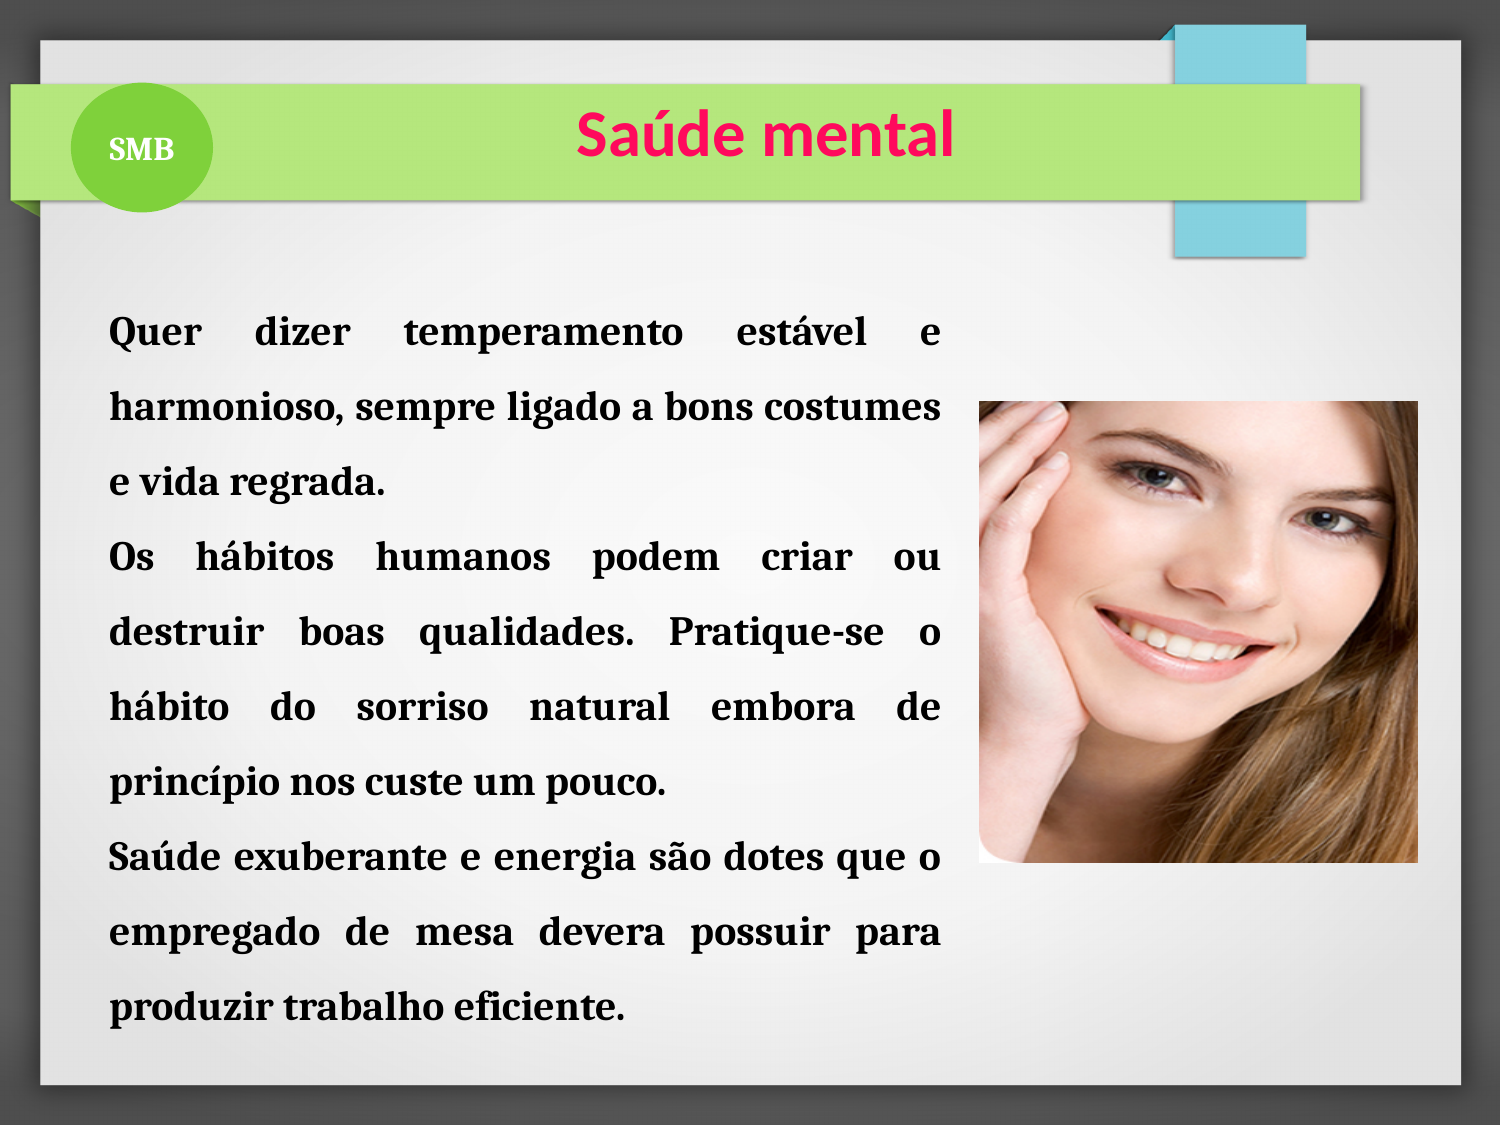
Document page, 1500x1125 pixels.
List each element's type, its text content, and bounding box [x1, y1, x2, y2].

text_box Saúde mental [283, 82, 1241, 178]
picture [0, 0, 1500, 1125]
text_box Quer dizer temperamento estável e harmonioso, sempre ligado a bons costumes e vida regrada. Os hábitos humanos podem criar ou destruir boas qualidades. Pratique-se o hábito do sorriso natural embora de princípio nos custe um pouco. Saúde exuberante e energia são dotes que o empregado de mesa devera possuir para produzir trabalho eficiente. [94, 271, 957, 1037]
text_box SMB [70, 82, 214, 213]
